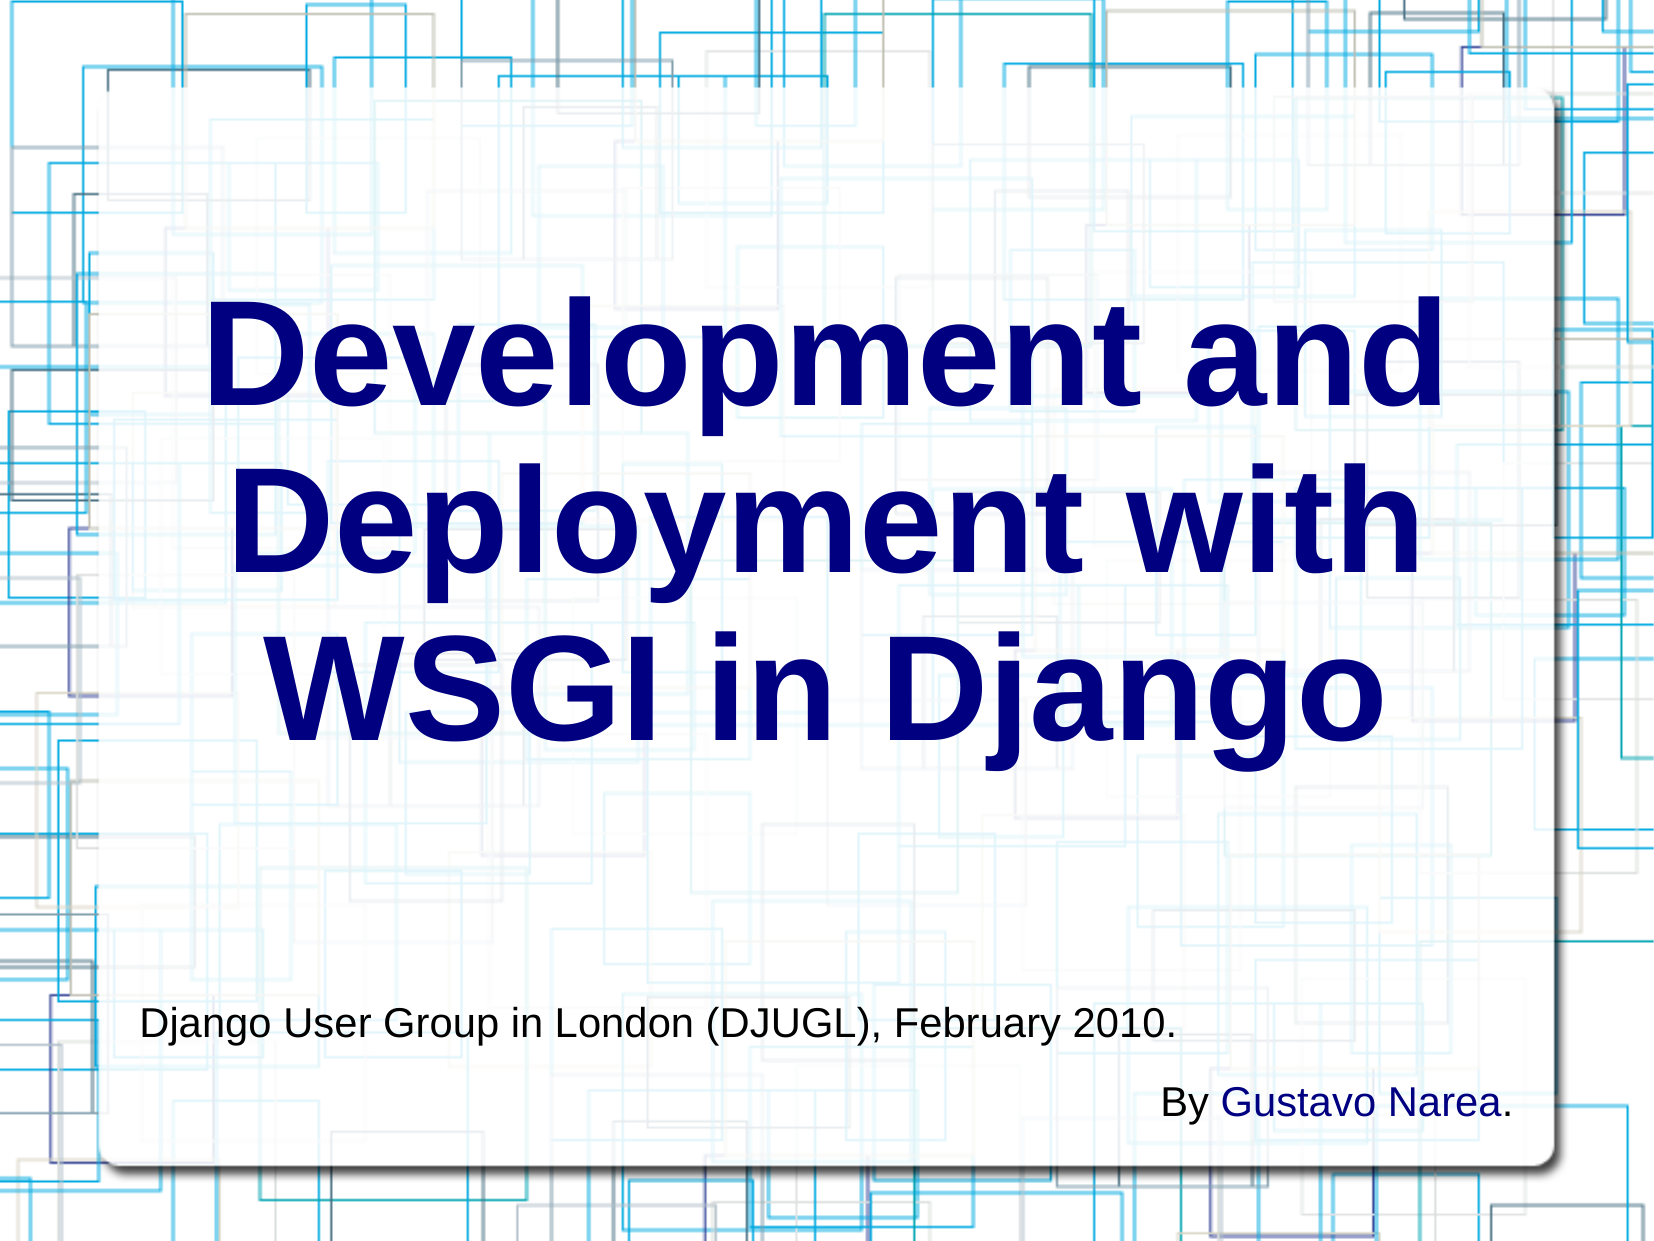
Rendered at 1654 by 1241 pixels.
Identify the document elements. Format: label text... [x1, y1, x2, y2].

text_box By Gustavo Narea. [1145, 1071, 1530, 1133]
text_box Django User Group in London (DJUGL), February 2010. [124, 992, 1193, 1054]
title Development and Deployment with WSGI in Django [118, 96, 1536, 945]
picture [0, 0, 1654, 1241]
